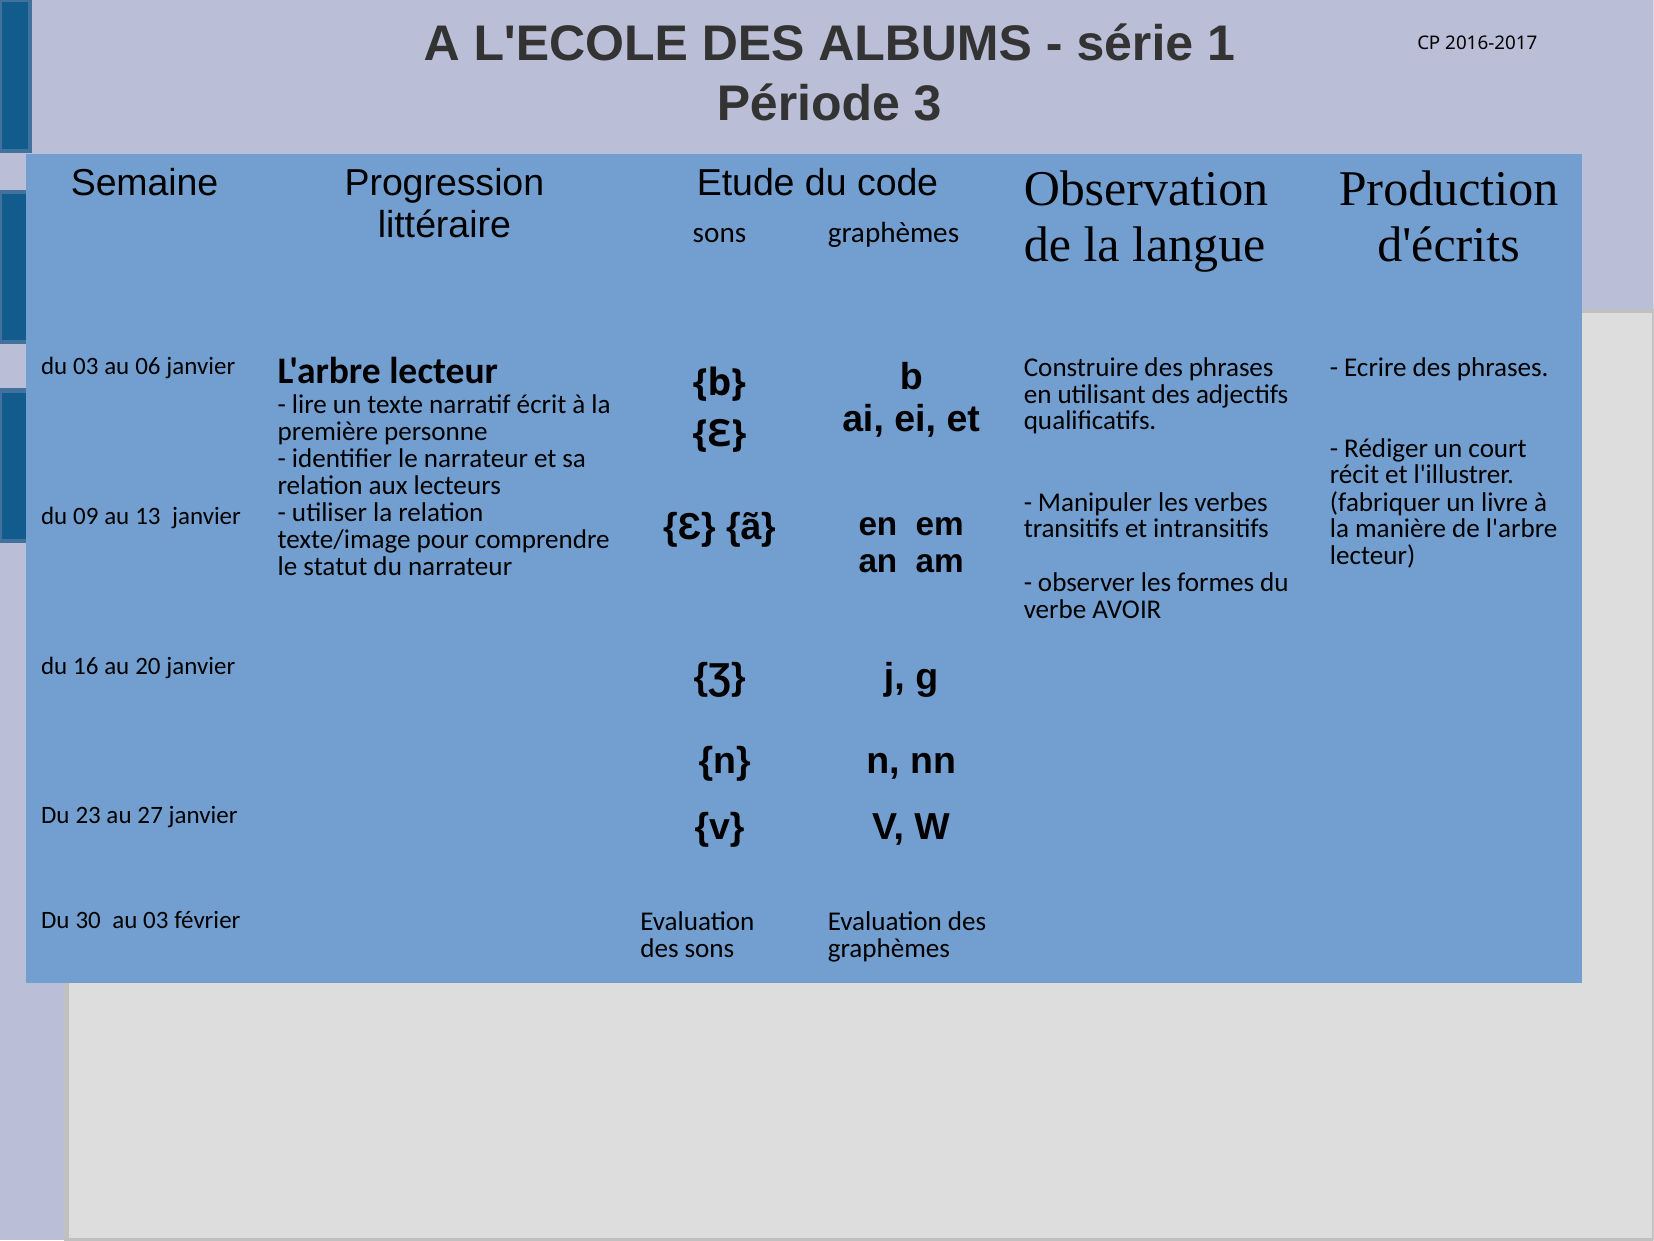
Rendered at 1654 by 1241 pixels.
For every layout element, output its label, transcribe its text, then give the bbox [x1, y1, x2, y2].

table_cell du 09 au 13 janvier [26, 498, 263, 648]
table_header Observation de la langue [1009, 154, 1315, 348]
table_cell {Ʒ} {n} [626, 648, 813, 798]
table_cell {v} [626, 798, 813, 903]
table_cell Evaluation des sons [626, 903, 813, 983]
table_cell Construire des phrases en utilisant des adjectifs qualificatifs. - Manipuler les verbes transitifs et intransitifs - observer les formes du verbe AVOIR [1009, 348, 1315, 798]
title A L'ECOLE DES ALBUMS - série 1 Période 3 [123, 0, 1536, 141]
table_cell {Ɛ} {ã} [626, 498, 813, 648]
table_cell graphèmes [813, 214, 1009, 348]
table_cell [1009, 798, 1315, 903]
table_header Etude du code [626, 154, 1009, 214]
table_cell L'arbre lecteur - lire un texte narratif écrit à la première personne - identifier le narrateur et sa relation aux lecteurs - utiliser la relation texte/image pour comprendre le statut du narrateur [263, 348, 626, 798]
text_box CP 2016-2017 [1417, 29, 1625, 92]
table_cell V, W [813, 798, 1009, 903]
table_header Progression littéraire [263, 154, 626, 348]
table_header Semaine [26, 154, 263, 348]
table_cell en em an am [813, 498, 1009, 648]
table_cell j, g n, nn [813, 648, 1009, 798]
table_cell sons [626, 214, 813, 348]
table_cell b ai, ei, et [813, 348, 1009, 498]
table_cell du 03 au 06 janvier [26, 348, 263, 498]
table_cell [263, 798, 626, 983]
table_cell [1009, 903, 1315, 983]
table_cell {b} {Ɛ} [626, 348, 813, 498]
table_cell - Ecrire des phrases. - Rédiger un court récit et l'illustrer. (fabriquer un livre à la manière de l'arbre lecteur) [1315, 348, 1582, 798]
table_cell Evaluation des graphèmes [813, 903, 1009, 983]
table_cell [1315, 798, 1582, 983]
table_cell Du 30 au 03 février [26, 903, 263, 983]
table_cell Du 23 au 27 janvier [26, 798, 263, 903]
table_header Production d'écrits [1315, 154, 1582, 348]
table_cell du 16 au 20 janvier [26, 648, 263, 798]
